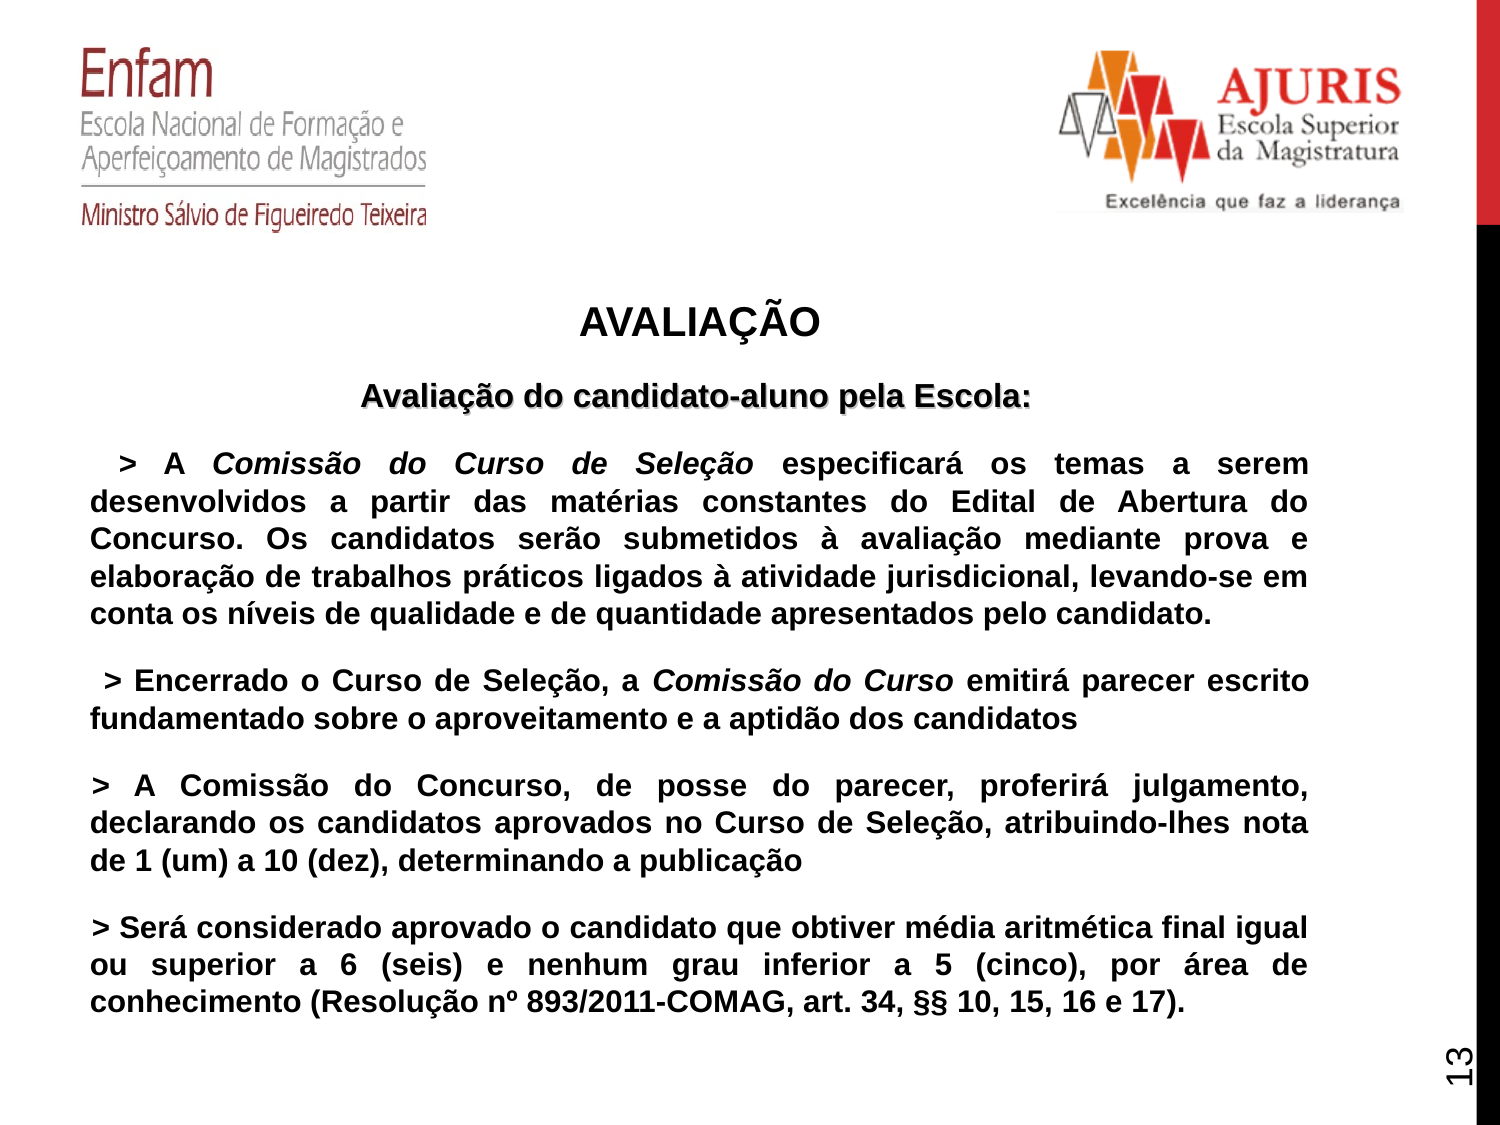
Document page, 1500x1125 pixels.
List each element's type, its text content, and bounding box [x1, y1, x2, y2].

slide_number <número> [1427, 887, 1488, 1104]
list AVALIAÇÃO Avaliação do candidato-aluno pela Escola: > A Comissão do Curso de Seleção especificará os temas a serem desenvolvidos a partir das matérias constantes do Edital de Abertura do Concurso. Os candidatos serão submetidos à avaliação mediante prova e elaboração de trabalhos práticos ligados à atividade jurisdicional, levando-se em conta os níveis de qualidade e de quantidade apresentados pelo candidato. > Encerrado o Curso de Seleção, a Comissão do Curso emitirá parecer escrito fundamentado sobre o aproveitamento e a aptidão dos candidatos > A Comissão do Concurso, de posse do parecer, proferirá julgamento, declarando os candidatos aprovados no Curso de Seleção, atribuindo-lhes nota de 1 (um) a 10 (dez), determinando a publicação > Será considerado aprovado o candidato que obtiver média aritmética final igual ou superior a 6 (seis) e nenhum grau inferior a 5 (cinco), por área de conhecimento (Resolução nº 893/2011-COMAG, art. 34, §§ 10, 15, 16 e 17). [75, 287, 1325, 1005]
picture [1057, 49, 1404, 213]
picture [79, 47, 426, 233]
